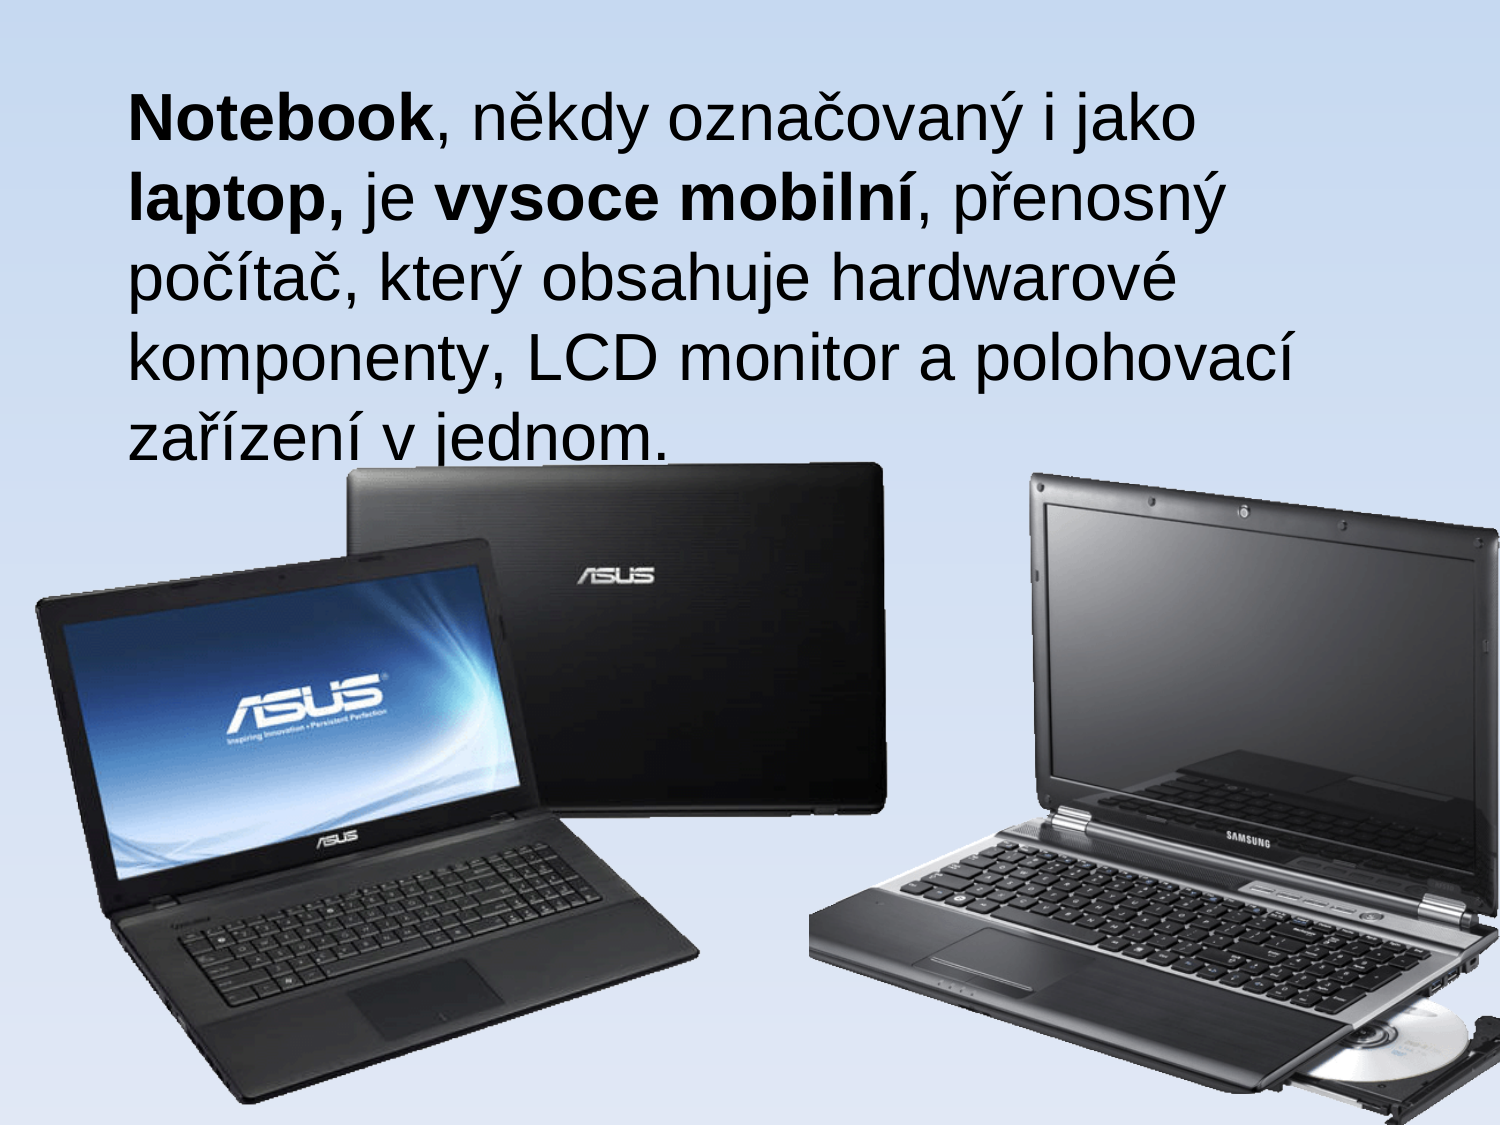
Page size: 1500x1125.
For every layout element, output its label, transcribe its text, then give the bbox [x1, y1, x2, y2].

list Notebook, někdy označovaný i jako laptop, je vysoce mobilní, přenosný počítač, který obsahuje hardwarové komponenty, LCD monitor a polohovací zařízení v jednom. [76, 66, 1427, 454]
picture [19, 432, 1500, 1125]
